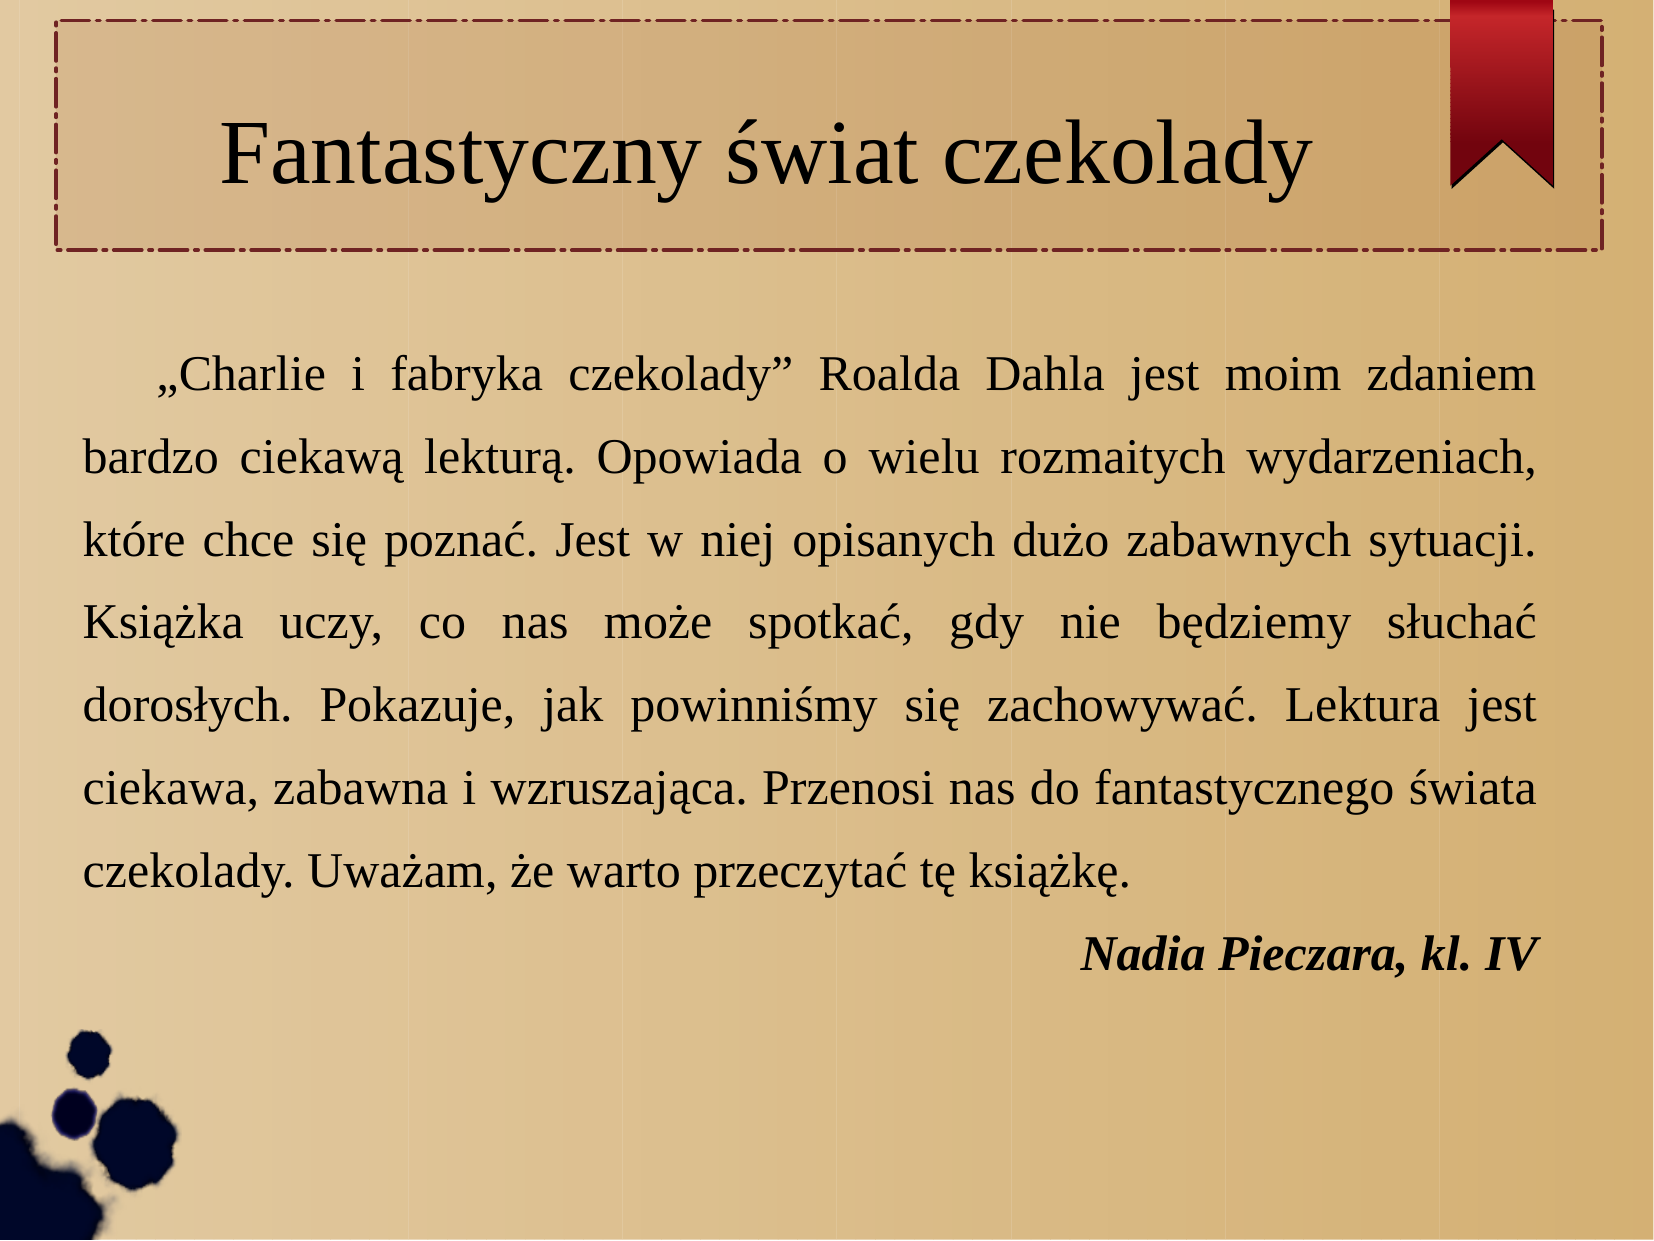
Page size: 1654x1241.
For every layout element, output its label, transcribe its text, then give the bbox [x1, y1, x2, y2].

subtitle „Charlie i fabryka czekolady” Roalda Dahla jest moim zdaniem bardzo ciekawą lekturą. Opowiada o wielu rozmaitych wydarzeniach, które chce się poznać. Jest w niej opisanych dużo zabawnych sytuacji. Książka uczy, co nas może spotkać, gdy nie będziemy słuchać dorosłych. Pokazuje, jak powinniśmy się zachowywać. Lektura jest ciekawa, zabawna i wzruszająca. Przenosi nas do fantastycznego świata czekolady. Uważam, że warto przeczytać tę książkę. Nadia Pieczara, kl. IV [82, 290, 1538, 1010]
title Fantastyczny świat czekolady [82, 49, 1453, 257]
